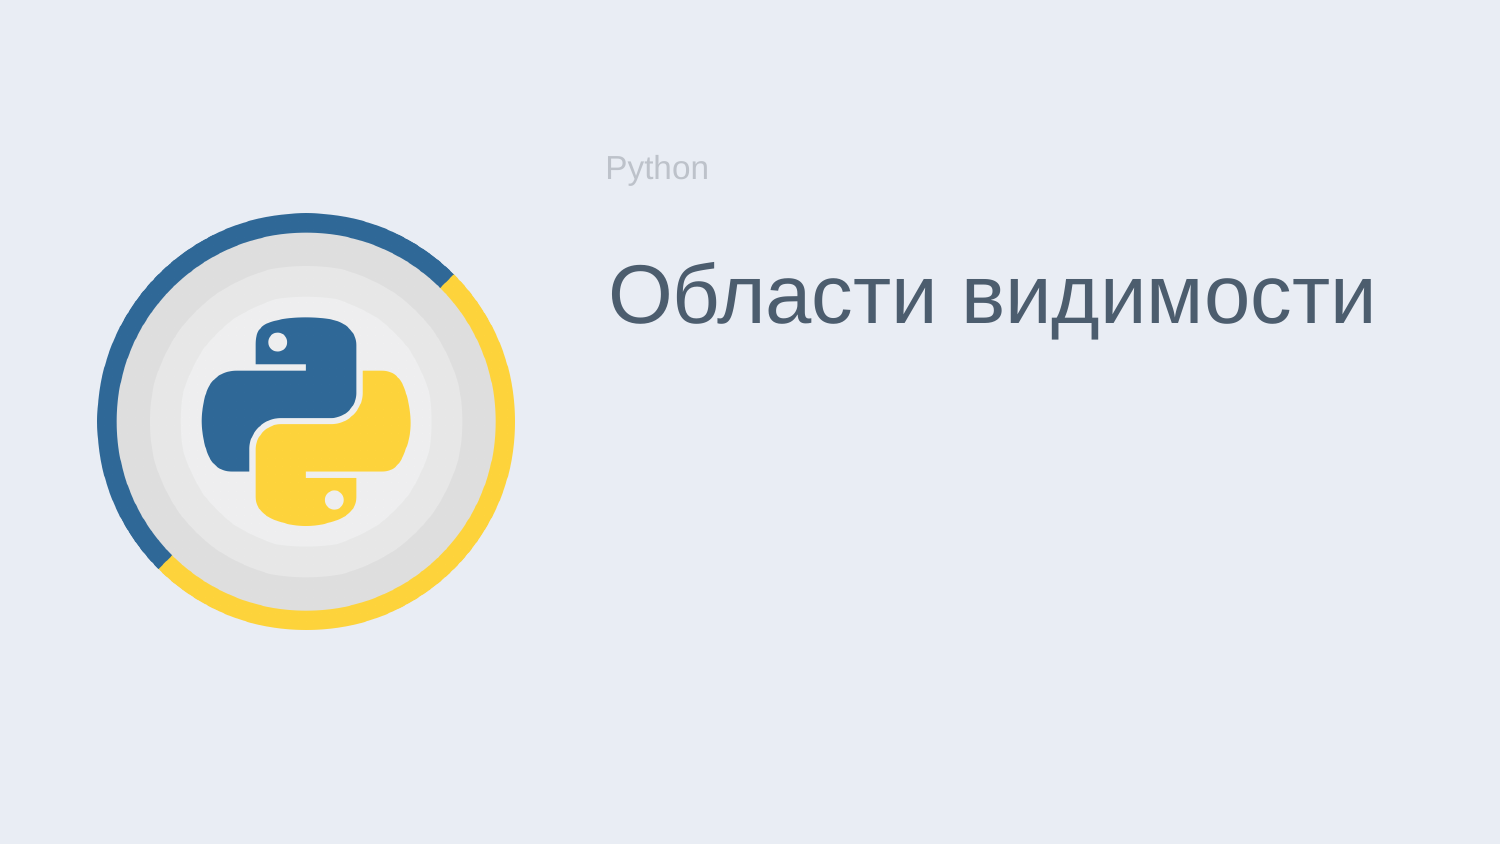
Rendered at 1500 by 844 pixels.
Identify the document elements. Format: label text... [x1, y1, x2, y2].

picture [97, 213, 515, 630]
title Python [601, 141, 1182, 188]
text_box Области видимости [603, 235, 1423, 608]
